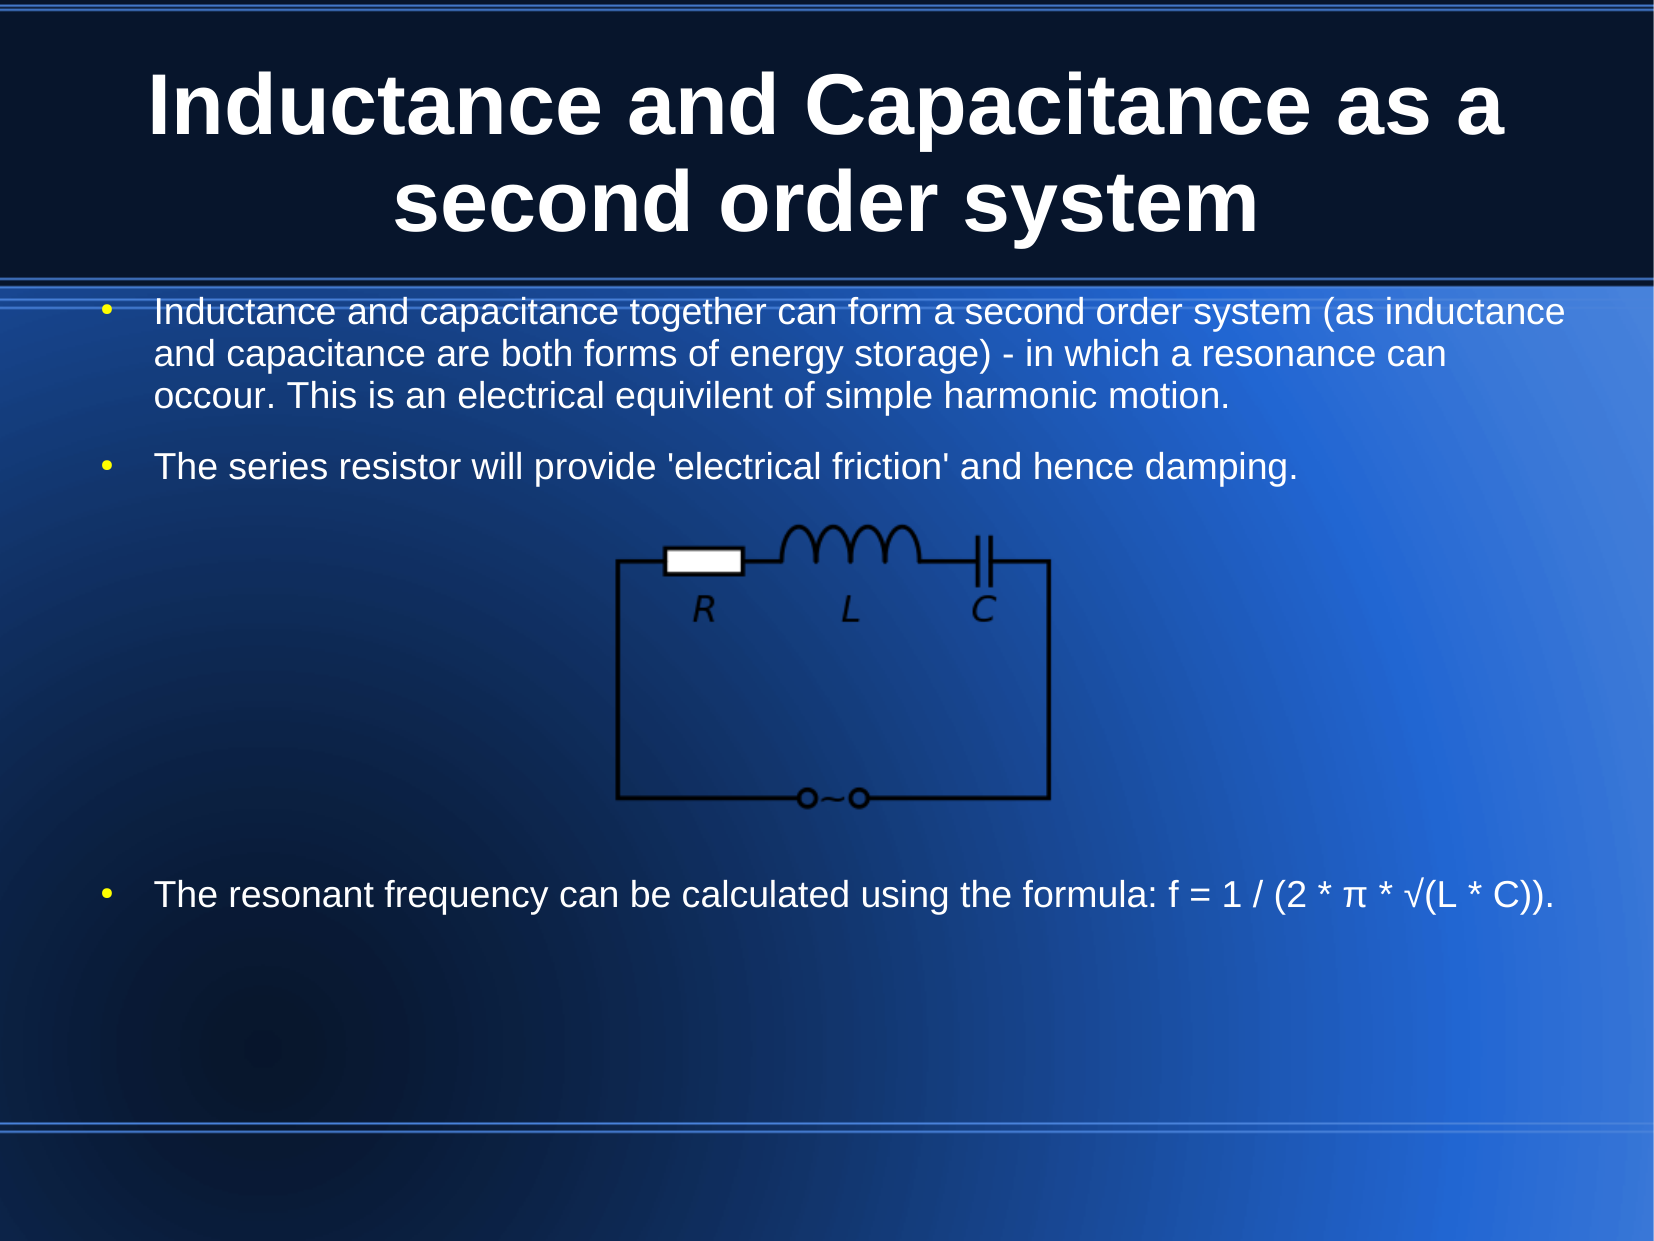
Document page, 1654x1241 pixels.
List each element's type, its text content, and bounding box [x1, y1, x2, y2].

picture [0, 0, 1654, 1241]
list Inductance and capacitance together can form a second order system (as inductance and capacitance are both forms of energy storage) - in which a resonance can occour. This is an electrical equivilent of simple harmonic motion. The series resistor will provide 'electrical friction' and hence damping. The resonant frequency can be calculated using the formula: f = 1 / (2 * π * √(L * C)). [82, 290, 1571, 1109]
title Inductance and Capacitance as a second order system [82, 49, 1571, 257]
